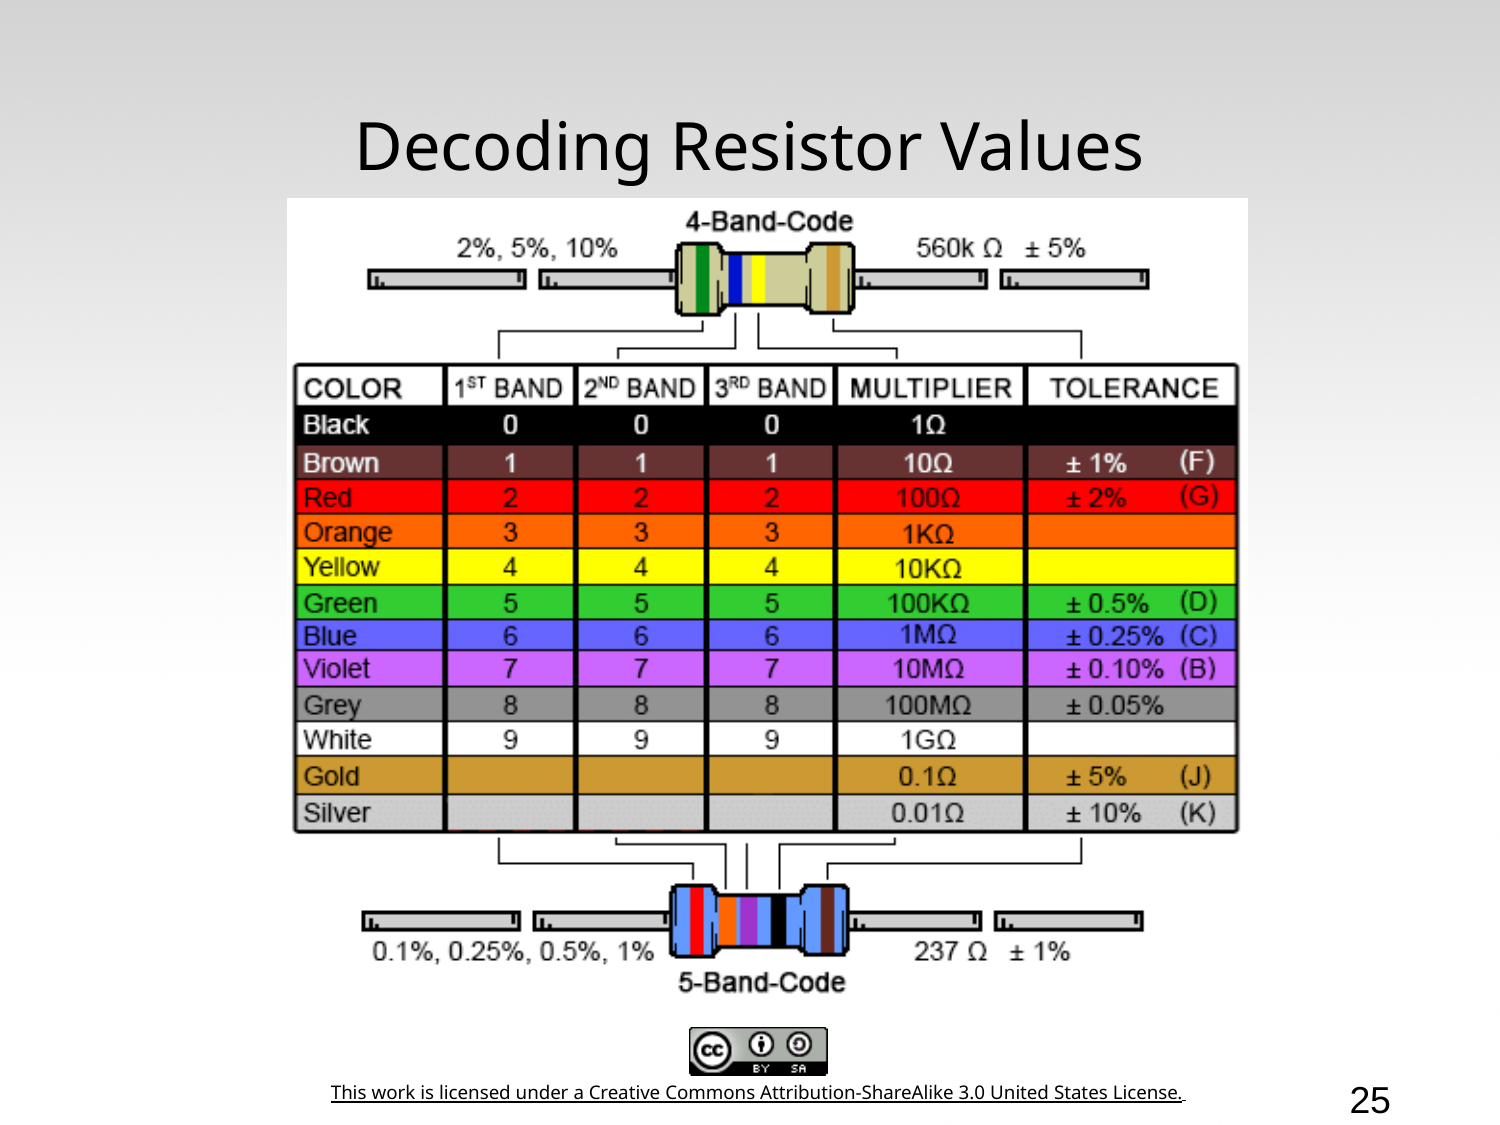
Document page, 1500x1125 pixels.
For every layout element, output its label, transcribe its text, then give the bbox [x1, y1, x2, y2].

title Decoding Resistor Values [112, 49, 1388, 238]
picture [0, 0, 1500, 1125]
